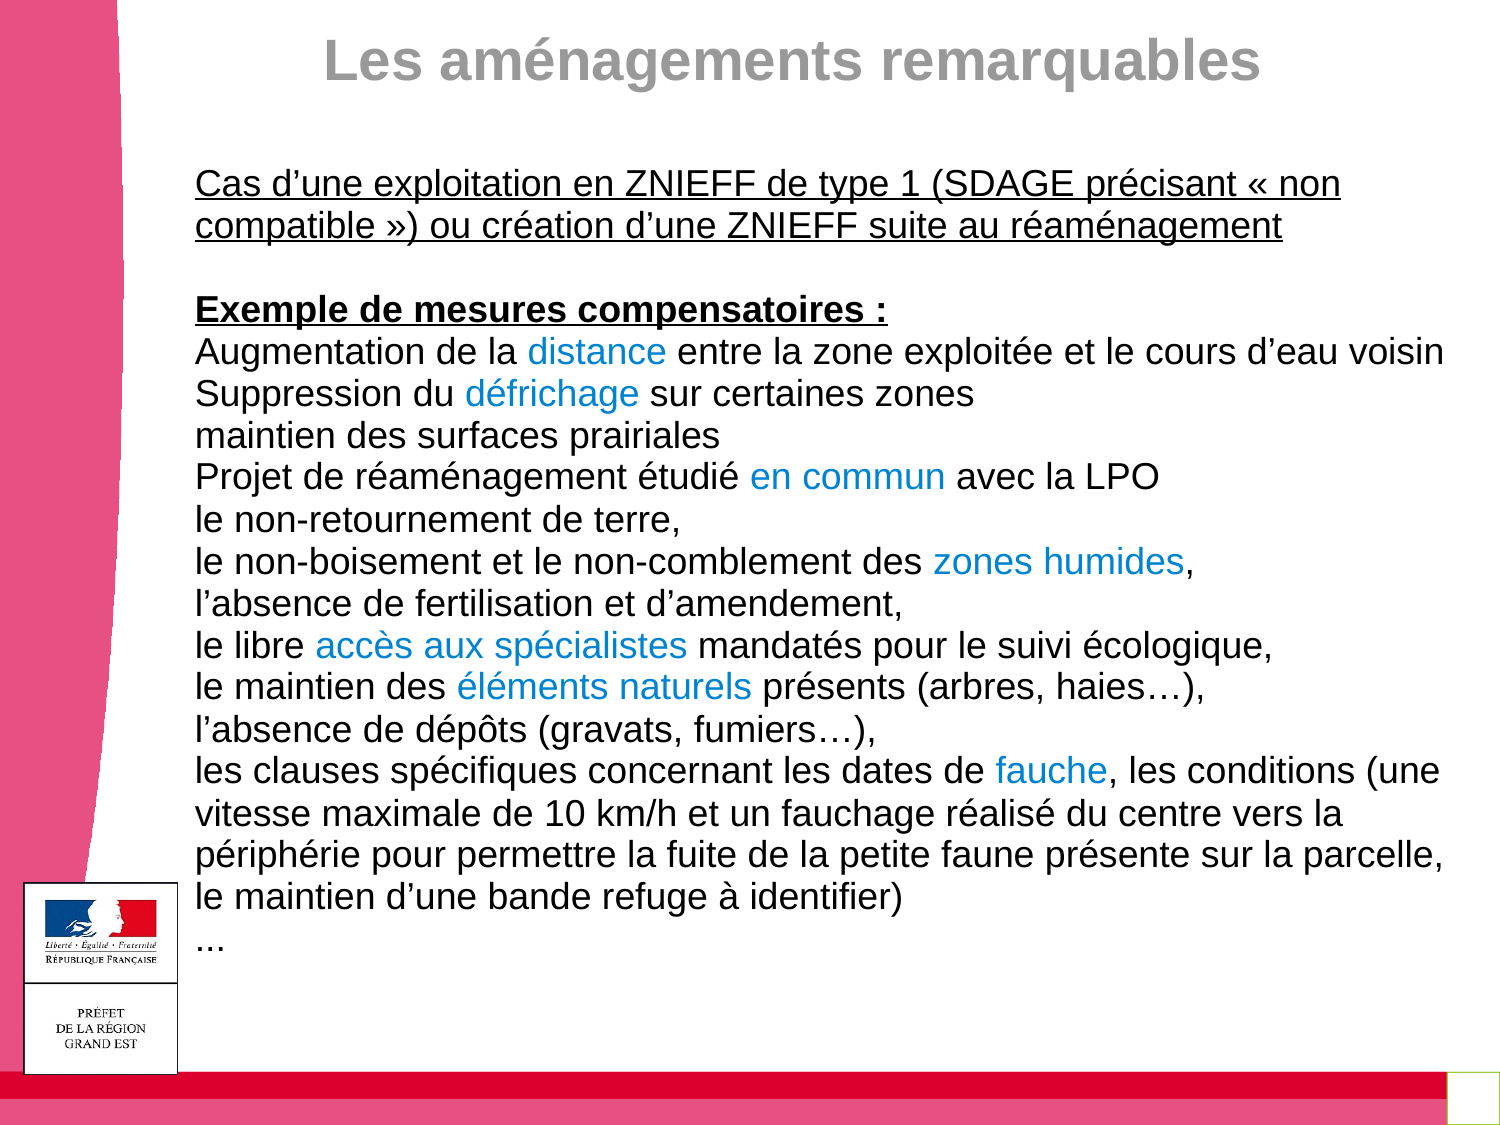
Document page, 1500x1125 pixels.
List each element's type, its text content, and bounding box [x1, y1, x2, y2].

title Les aménagements remarquables [94, 11, 1492, 110]
picture [0, 0, 1500, 1125]
title Cas d’une exploitation en ZNIEFF de type 1 (SDAGE précisant « non compatible ») ou création d’une ZNIEFF suite au réaménagement Exemple de mesures compensatoires : Augmentation de la distance entre la zone exploitée et le cours d’eau voisin Suppression du défrichage sur certaines zones maintien des surfaces prairiales Projet de réaménagement étudié en commun avec la LPO le non-retournement de terre, le non-boisement et le non-comblement des zones humides, l’absence de fertilisation et d’amendement, le libre accès aux spécialistes mandatés pour le suivi écologique, le maintien des éléments naturels présents (arbres, haies…), l’absence de dépôts (gravats, fumiers…), les clauses spécifiques concernant les dates de fauche, les conditions (une vitesse maximale de 10 km/h et un fauchage réalisé du centre vers la périphérie pour permettre la fuite de la petite faune présente sur la parcelle, le maintien d’une bande refuge à identifier) ... [194, 133, 1477, 989]
